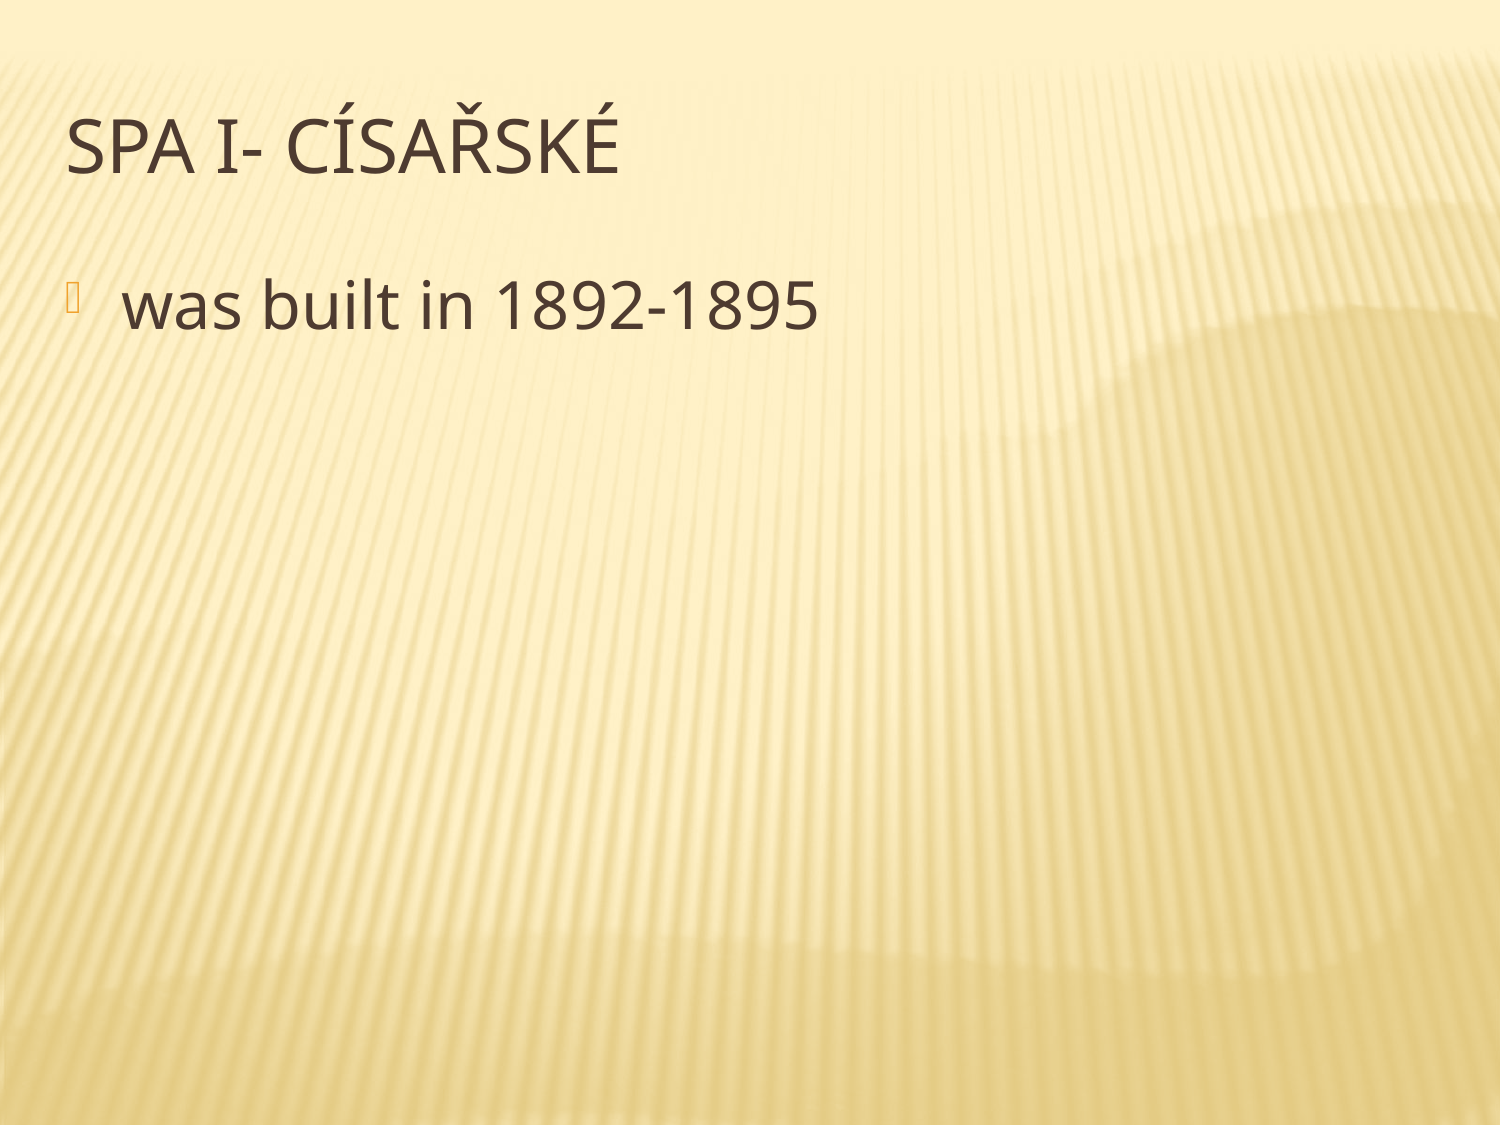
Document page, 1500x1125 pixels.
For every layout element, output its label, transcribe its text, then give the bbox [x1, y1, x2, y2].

list was built in 1892-1895 [50, 254, 1476, 998]
title SPA I- Císařské [50, 75, 1476, 213]
